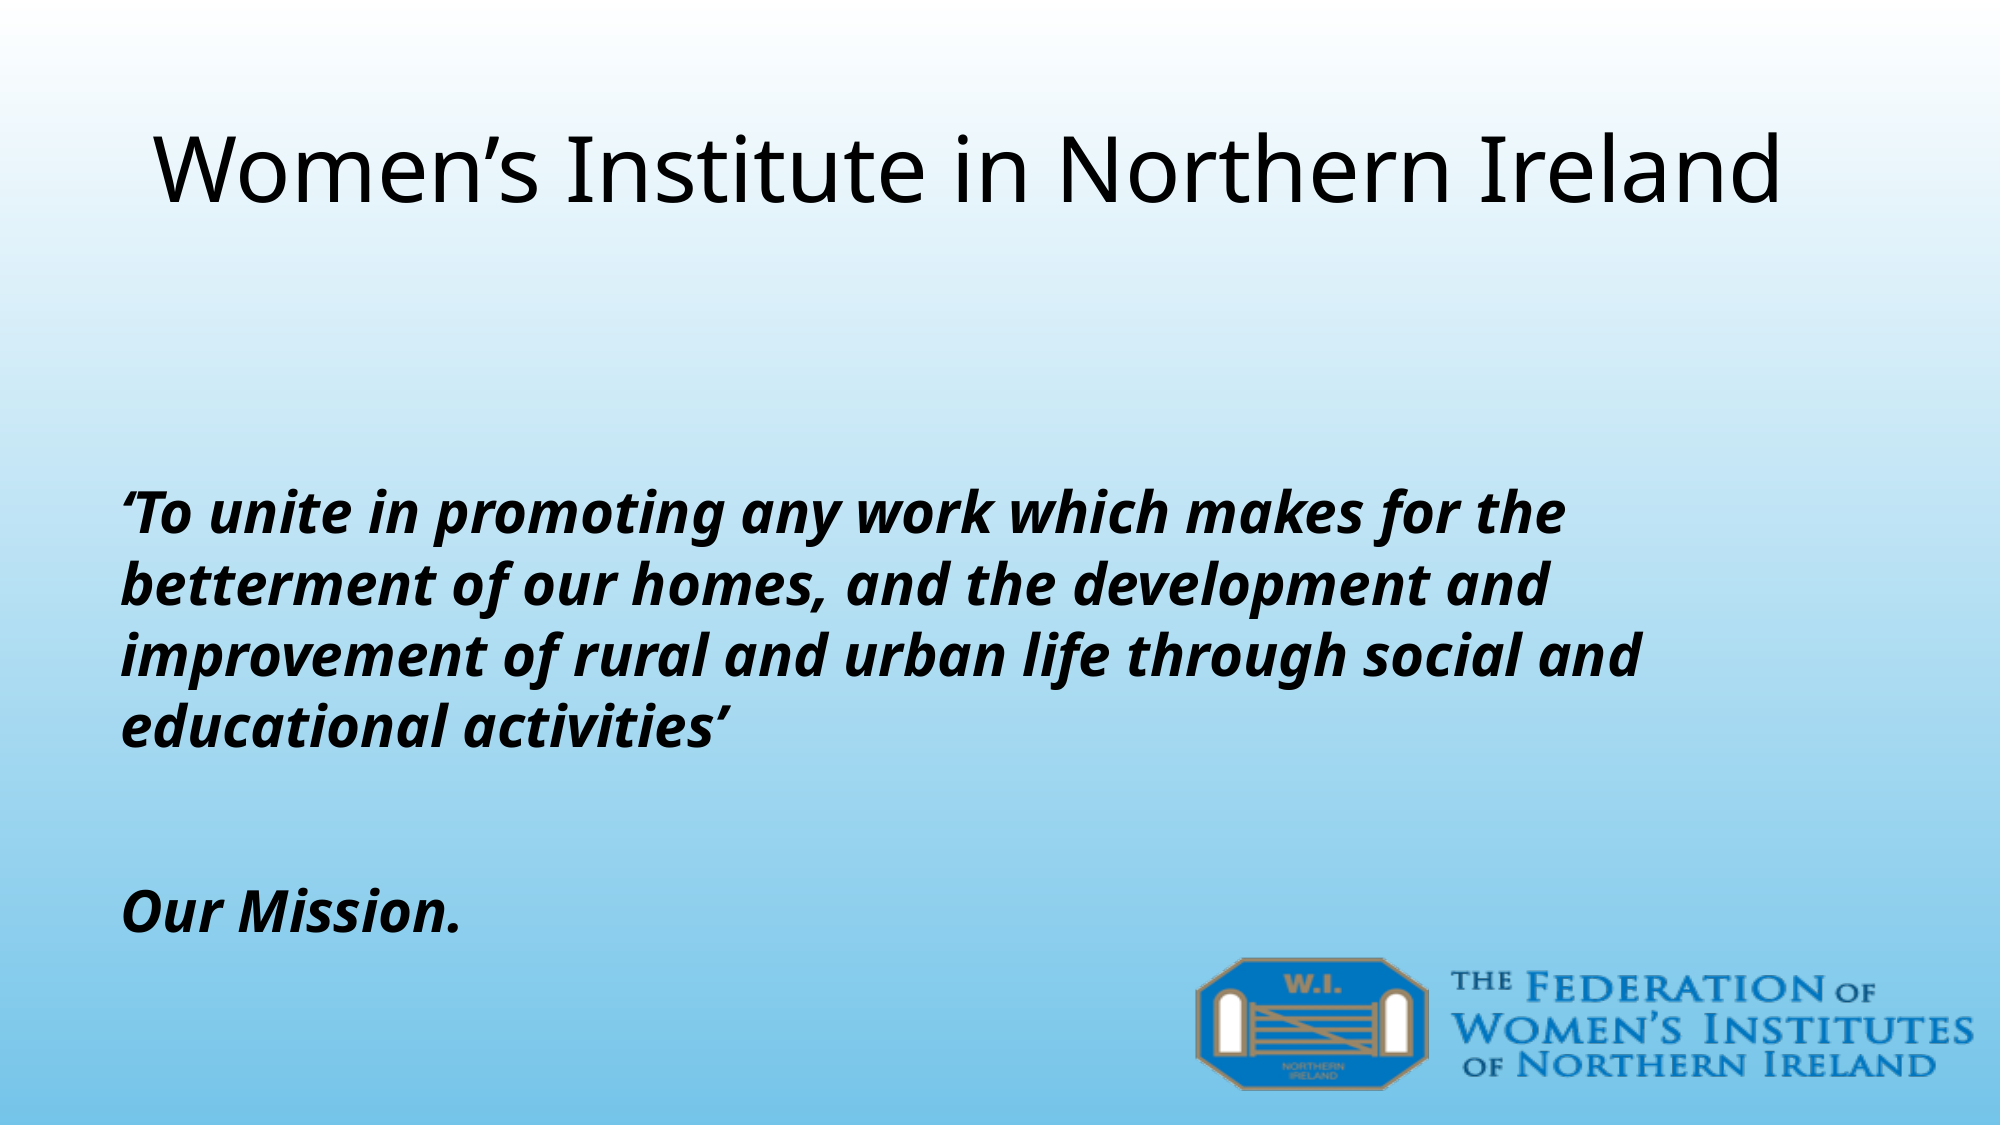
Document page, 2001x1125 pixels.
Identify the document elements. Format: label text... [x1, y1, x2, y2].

list ‘To unite in promoting any work which makes for the betterment of our homes, and the development and improvement of rural and urban life through social and educational activities’ Our Mission. [105, 277, 1831, 992]
picture [1187, 952, 2000, 1094]
title Women’s Institute in Northern Ireland [137, 59, 1863, 278]
